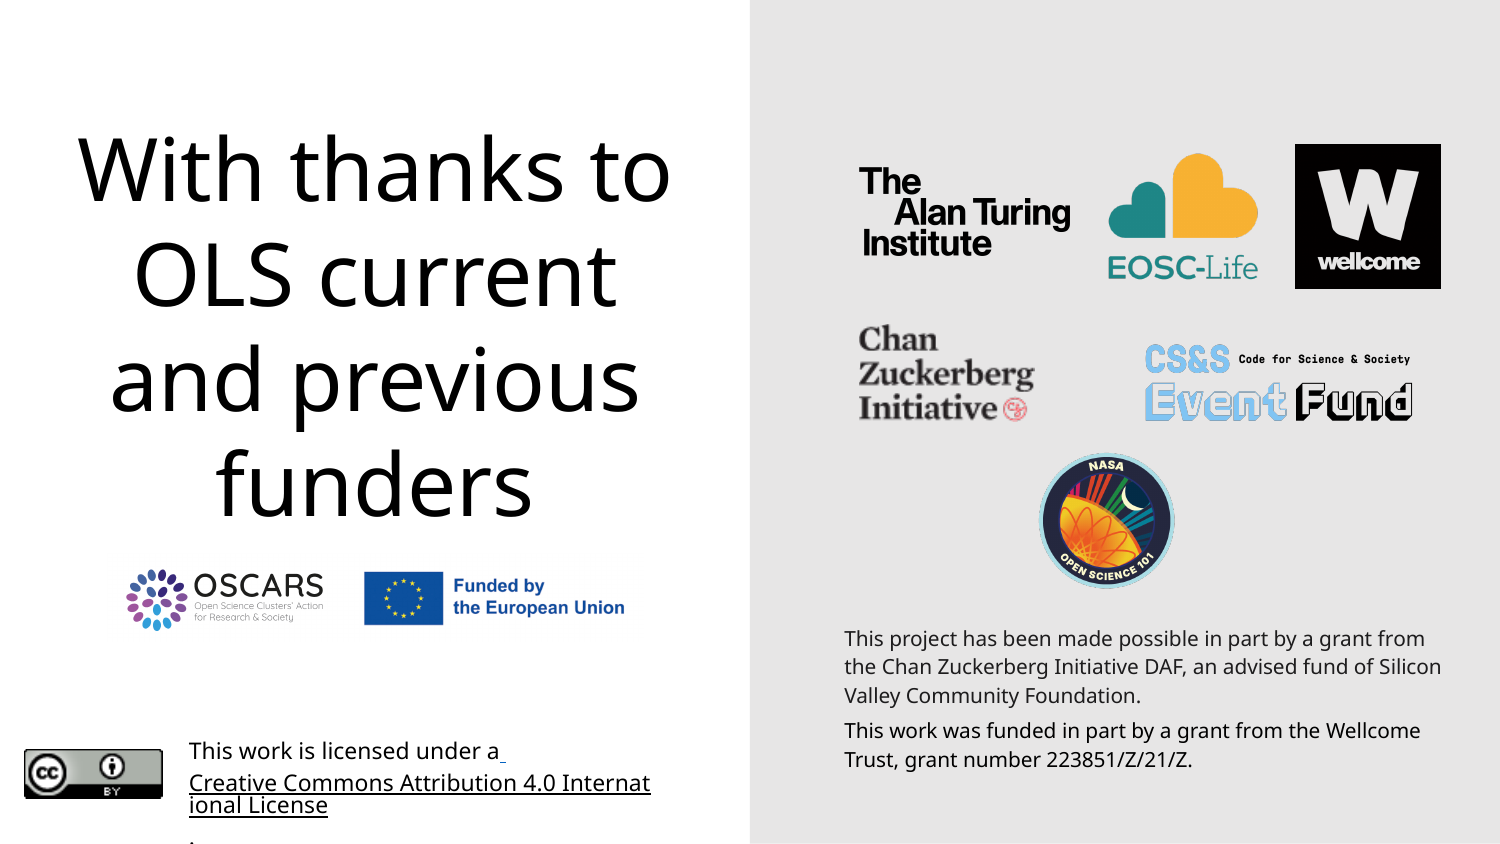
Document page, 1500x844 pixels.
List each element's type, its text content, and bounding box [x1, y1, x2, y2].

picture [24, 749, 163, 799]
picture [859, 167, 1070, 256]
picture [1136, 337, 1424, 435]
title With thanks to OLS current and previous funders [43, 202, 708, 446]
picture [107, 553, 644, 642]
picture [859, 324, 1035, 422]
picture [1106, 151, 1260, 282]
text_box This work is licensed under a Creative Commons Attribution 4.0 International License. [173, 709, 666, 820]
text_box This project has been made possible in part by a grant from the Chan Zuckerberg Initiative DAF, an advised fund of Silicon Valley Community Foundation. This work was funded in part by a grant from the Wellcome Trust, grant number 223851/Z/21/Z. [804, 606, 1458, 787]
picture [1295, 144, 1441, 289]
picture [1034, 448, 1179, 593]
